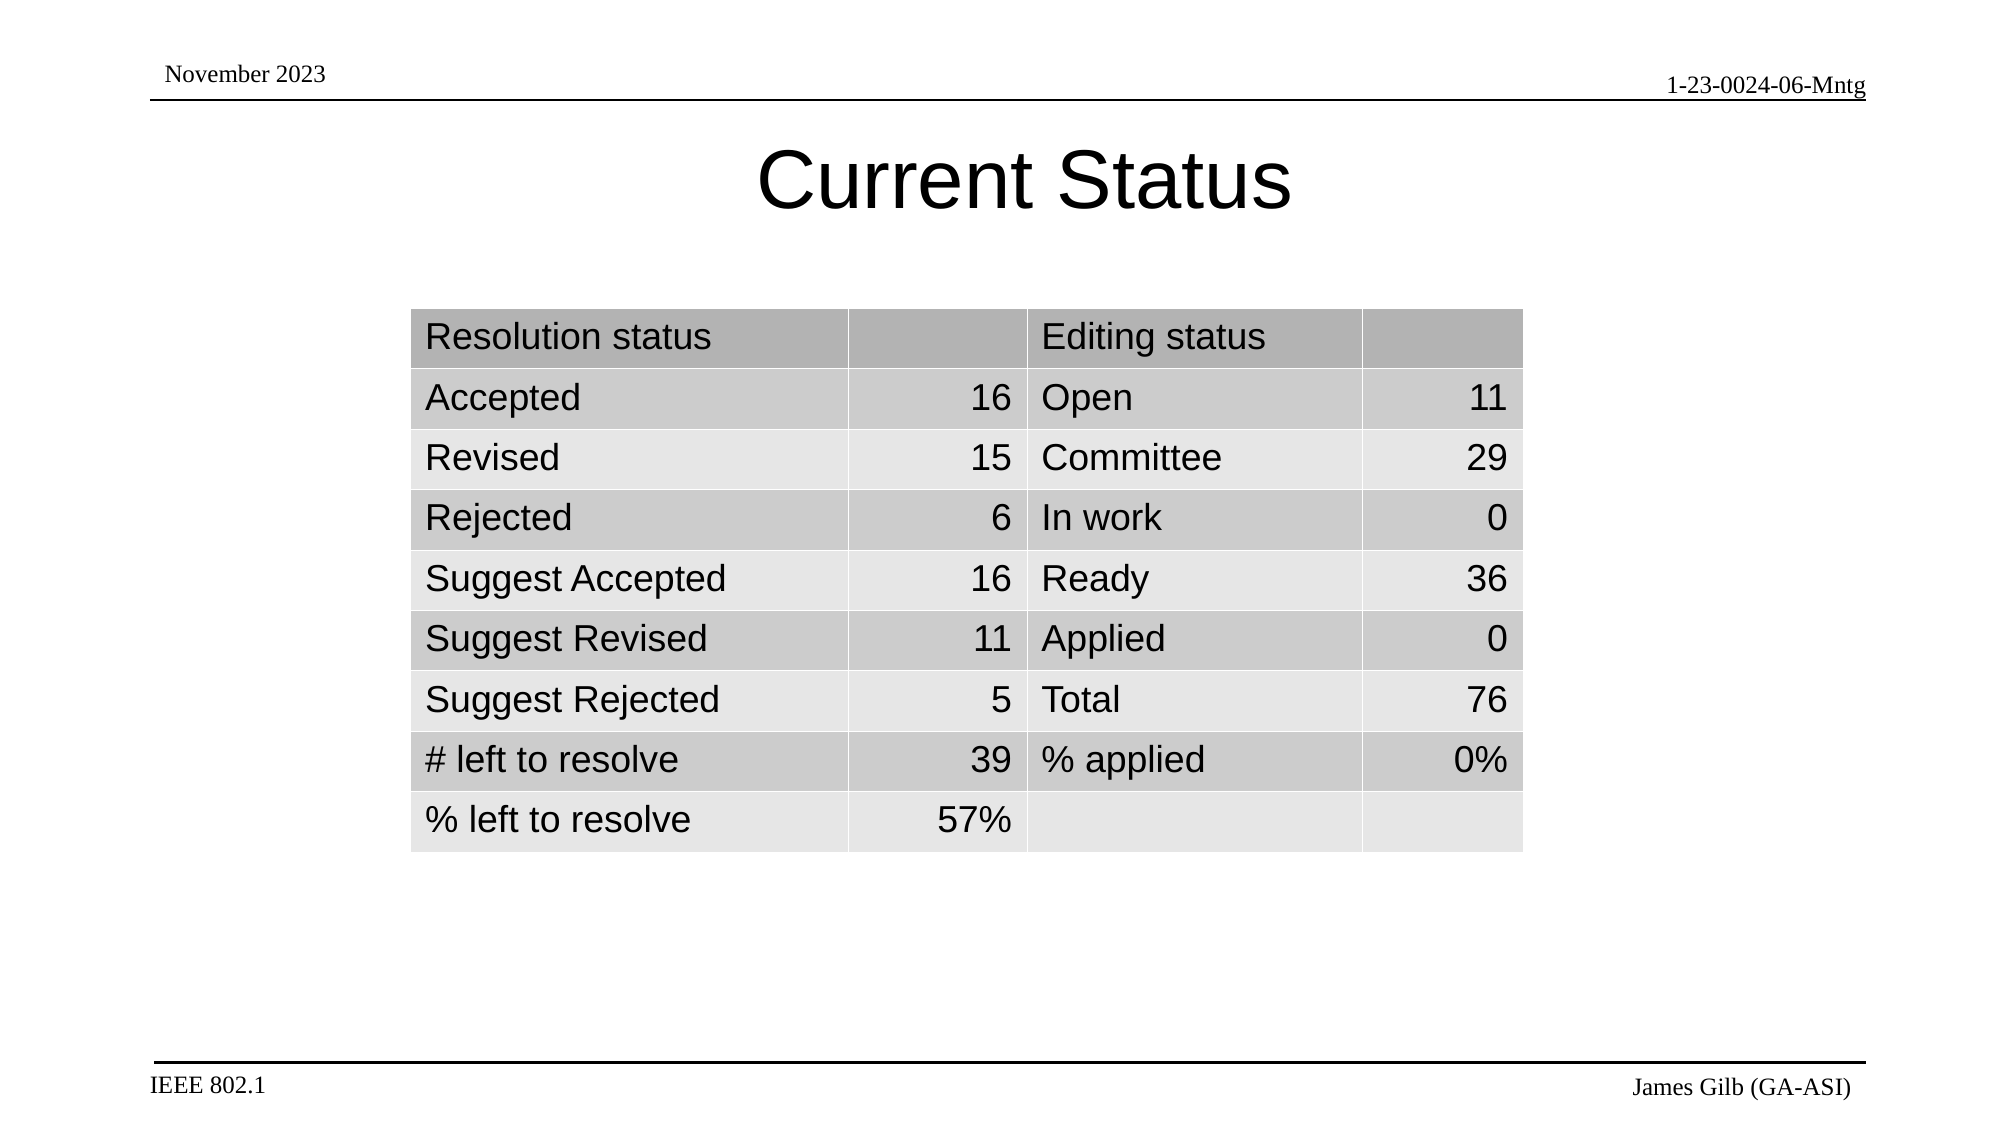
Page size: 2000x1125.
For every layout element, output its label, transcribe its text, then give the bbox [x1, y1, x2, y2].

table_header [849, 309, 1027, 368]
table_cell Committee [1028, 430, 1362, 489]
table_cell In work [1028, 490, 1362, 550]
table_cell 36 [1363, 551, 1523, 610]
table_cell % left to resolve [411, 792, 848, 852]
table_header Editing status [1028, 309, 1362, 368]
table_cell 39 [849, 732, 1027, 791]
table_cell Suggest Revised [411, 611, 848, 670]
table_cell # left to resolve [411, 732, 848, 791]
title Current Status [149, 112, 1900, 238]
table_cell Total [1028, 671, 1362, 731]
table_header [1363, 309, 1523, 368]
table_cell 5 [849, 671, 1027, 731]
table_cell Applied [1028, 611, 1362, 670]
table_cell Rejected [411, 490, 848, 550]
table_cell 0 [1363, 611, 1523, 670]
table_cell Suggest Accepted [411, 551, 848, 610]
table_cell 6 [849, 490, 1027, 550]
table_cell 0 [1363, 490, 1523, 550]
table_cell Accepted [411, 369, 848, 429]
table_cell 11 [849, 611, 1027, 670]
table_cell Suggest Rejected [411, 671, 848, 731]
table_cell 16 [849, 369, 1027, 429]
table_cell 0% [1363, 732, 1523, 791]
table_cell 11 [1363, 369, 1523, 429]
table_header Resolution status [411, 309, 848, 368]
table_cell [1363, 792, 1523, 852]
table_cell Open [1028, 369, 1362, 429]
table_cell % applied [1028, 732, 1362, 791]
table_cell Revised [411, 430, 848, 489]
table_cell 29 [1363, 430, 1523, 489]
table_cell Ready [1028, 551, 1362, 610]
table_cell [1028, 792, 1362, 852]
table_cell 16 [849, 551, 1027, 610]
table_cell 57% [849, 792, 1027, 852]
table_cell 15 [849, 430, 1027, 489]
table_cell 76 [1363, 671, 1523, 731]
